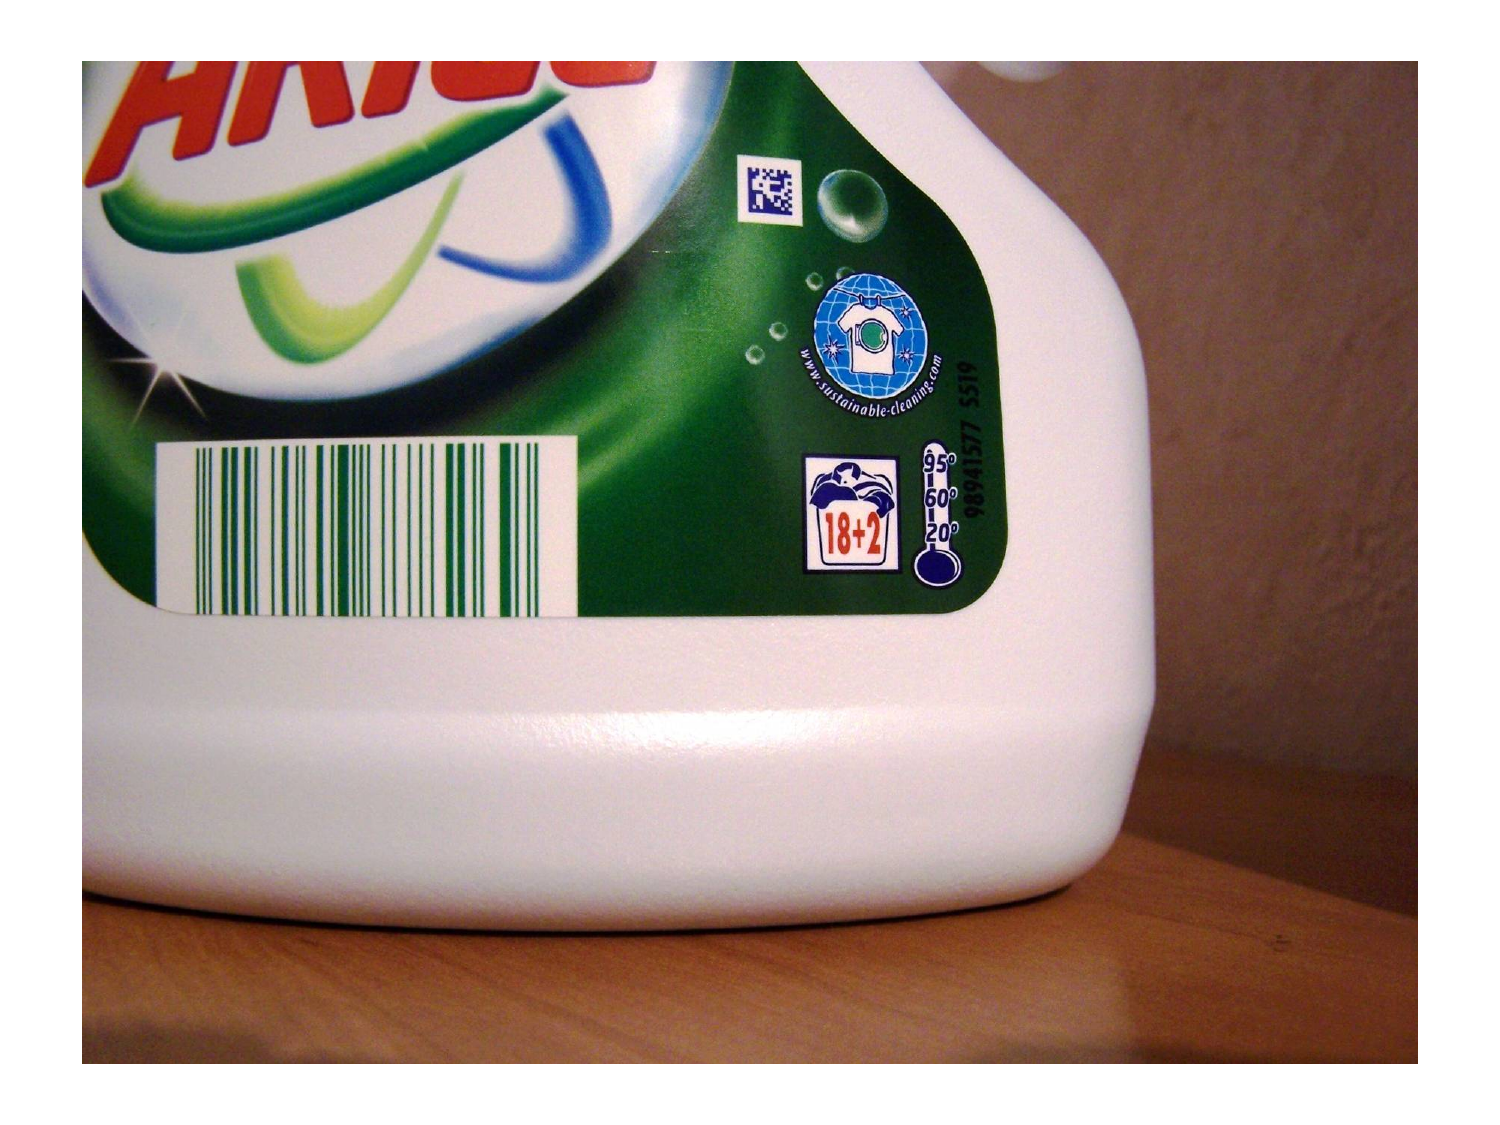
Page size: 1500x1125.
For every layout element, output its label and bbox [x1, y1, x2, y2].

picture [82, 61, 1418, 1064]
